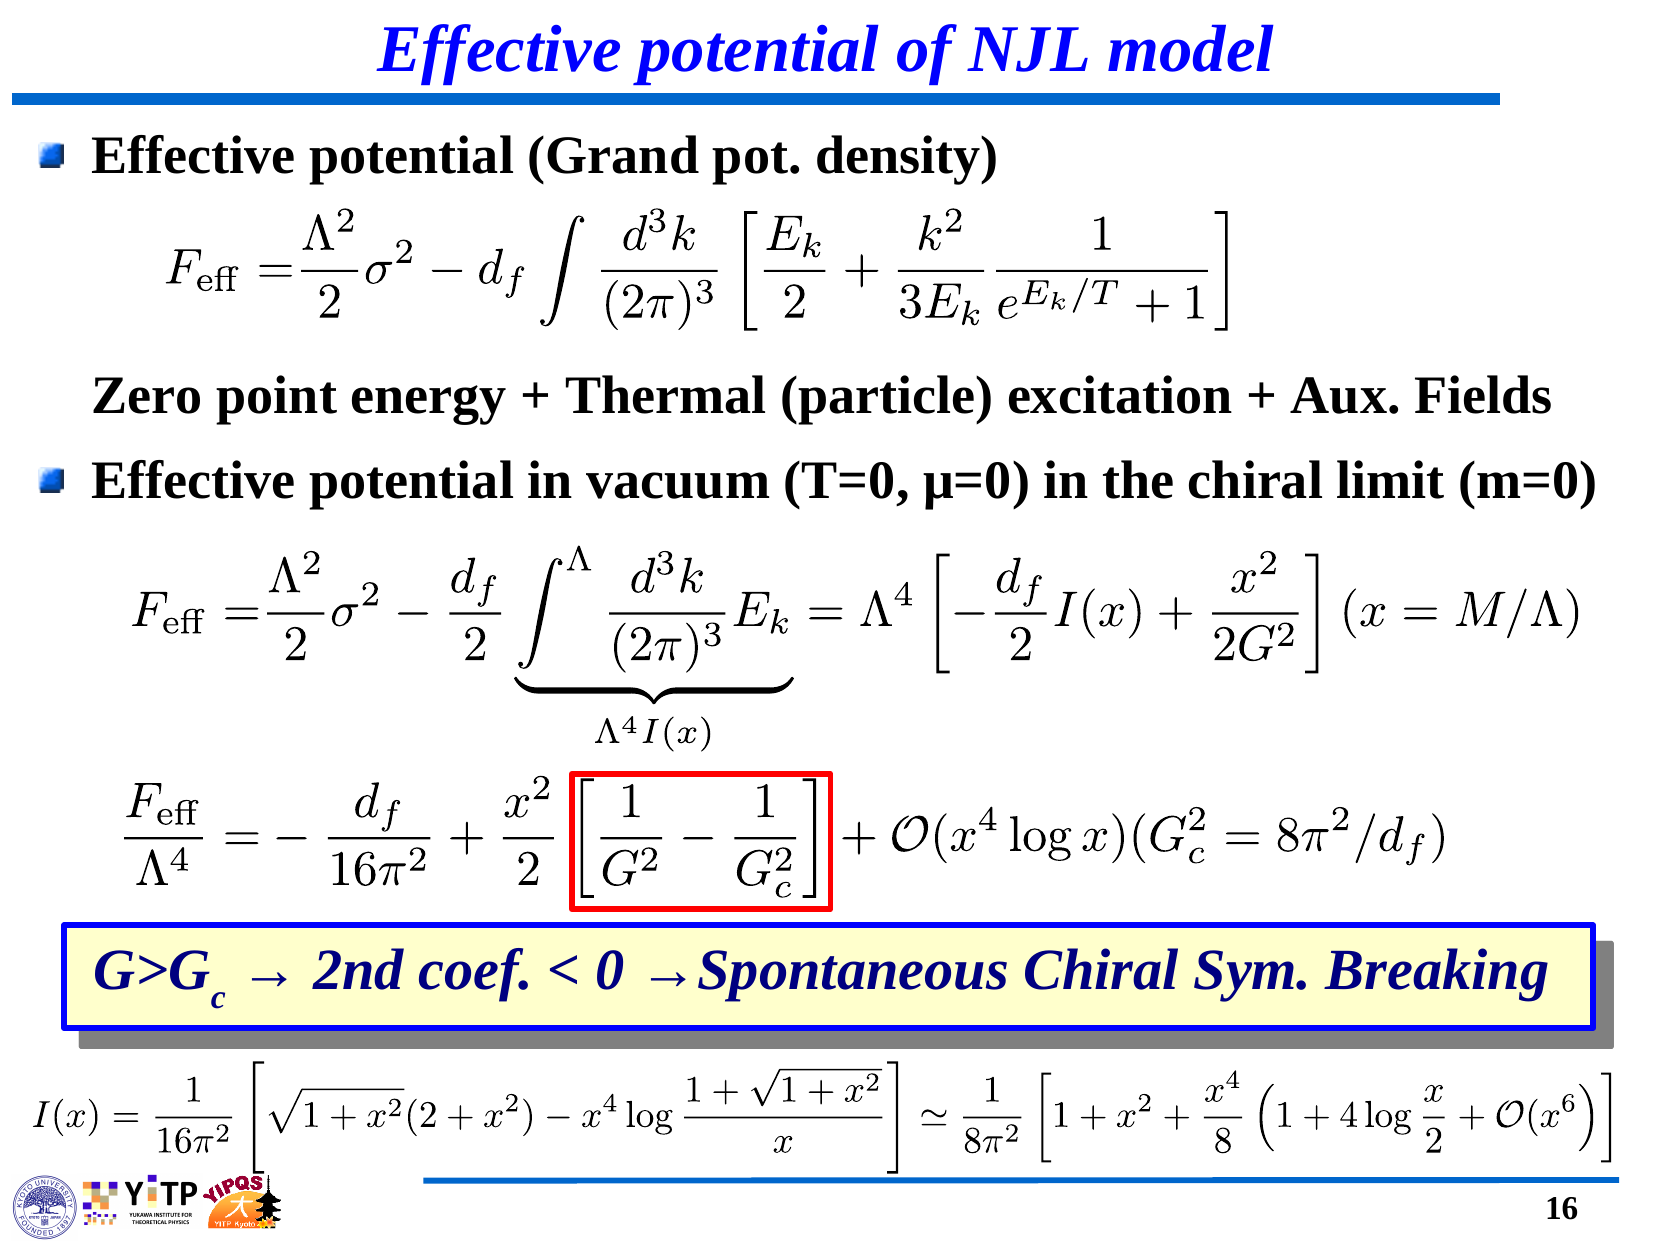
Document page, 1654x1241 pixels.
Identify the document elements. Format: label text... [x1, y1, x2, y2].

title Effective potential of NJL model [0, 0, 1654, 99]
text_box [163, 208, 1241, 331]
picture [11, 1174, 281, 1241]
text_box [31, 1061, 1621, 1174]
text_box G>Gc → 2nd coef. < 0 →Spontaneous Chiral Sym. Breaking [64, 925, 1594, 1029]
list Effective potential (Grand pot. density) Zero point energy + Thermal (particle) excitation + Aux. Fields Effective potential in vacuum (T=0, μ=0) in the chiral limit (m=0) [20, 124, 1621, 1137]
